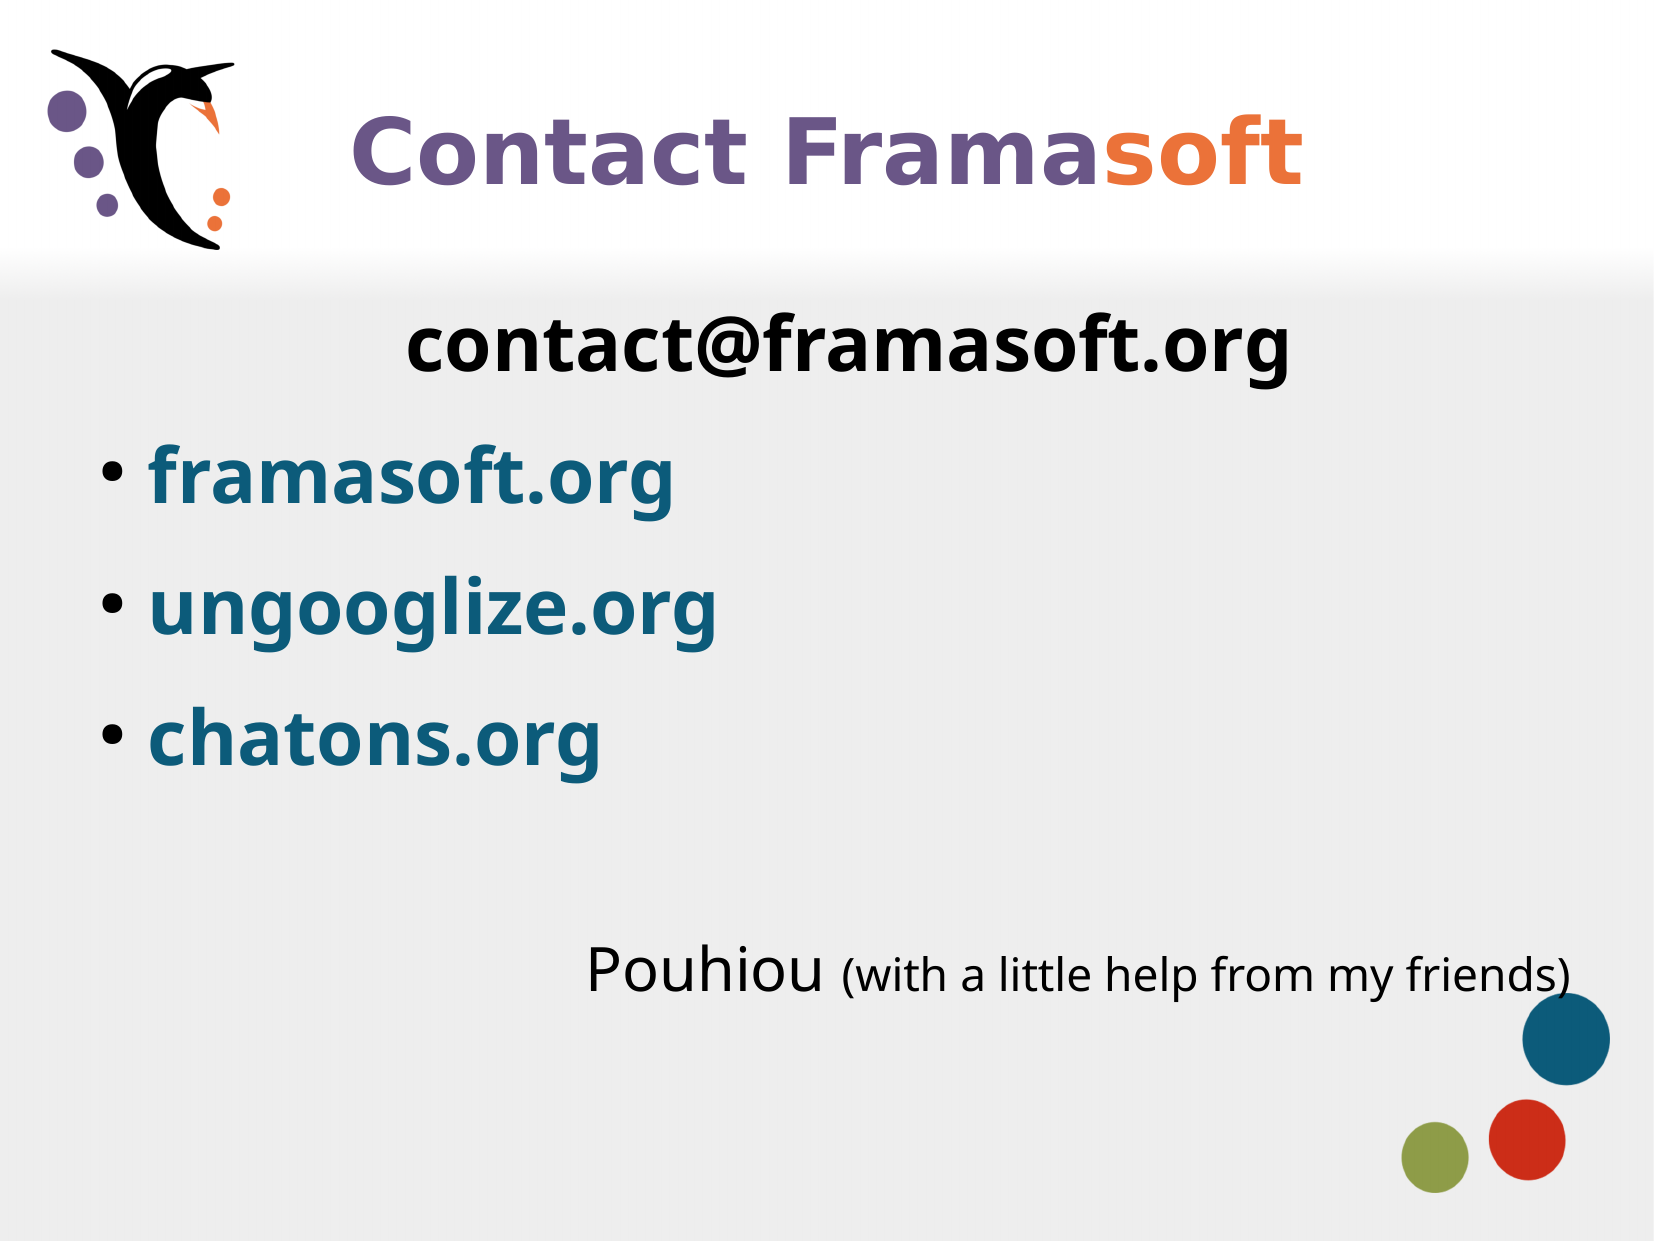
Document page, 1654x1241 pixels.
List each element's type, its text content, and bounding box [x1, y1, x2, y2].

title Contact Framasoft [82, 49, 1571, 257]
list contact@framasoft.org framasoft.org ungooglize.org chatons.org Pouhiou (with a little help from my friends) [82, 290, 1571, 1010]
picture [0, 0, 1654, 1241]
